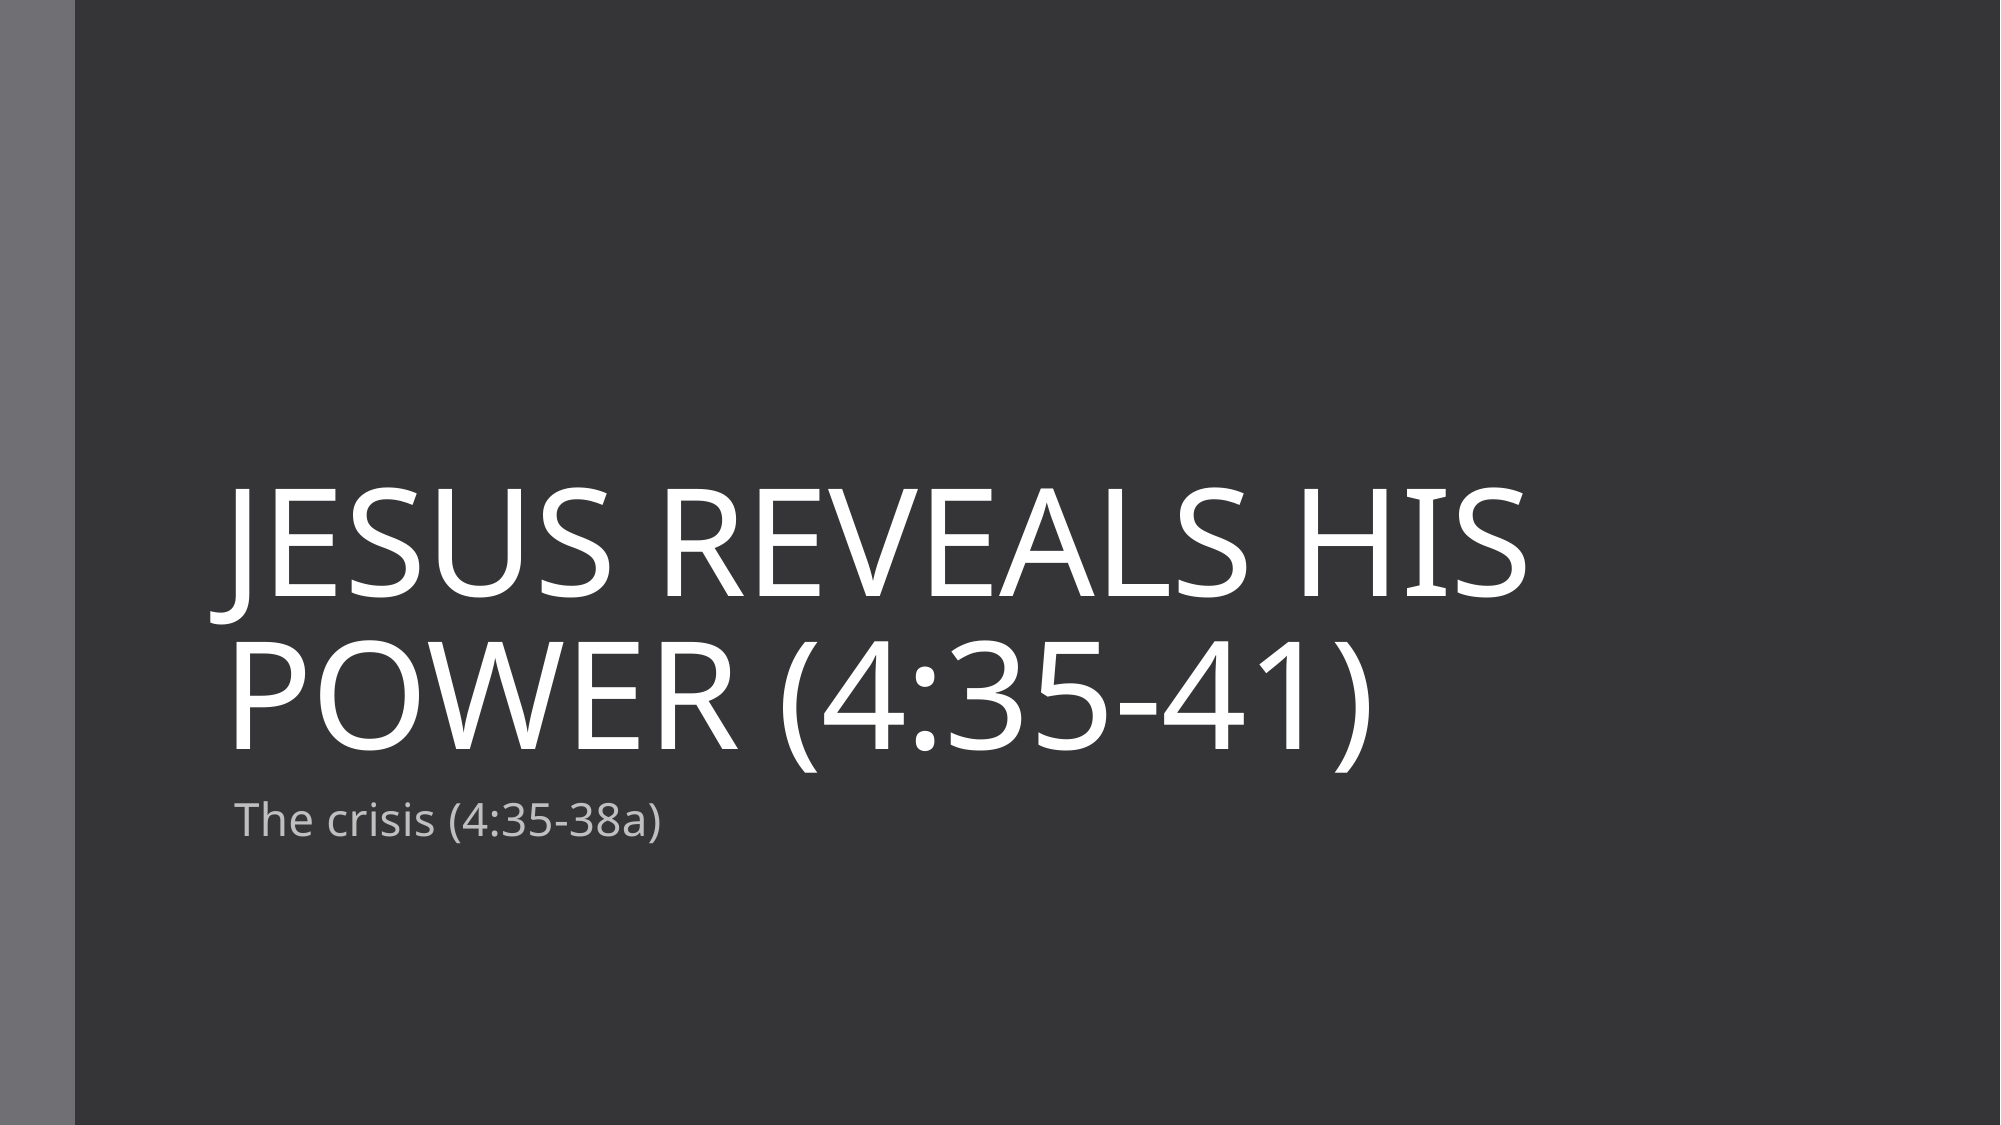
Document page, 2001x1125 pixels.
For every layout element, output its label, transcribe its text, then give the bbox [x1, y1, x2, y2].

subtitle The crisis (4:35-38a) [206, 787, 1752, 1066]
title JESUS REVEALS HIS POWER (4:35-41) [206, 124, 1752, 787]
